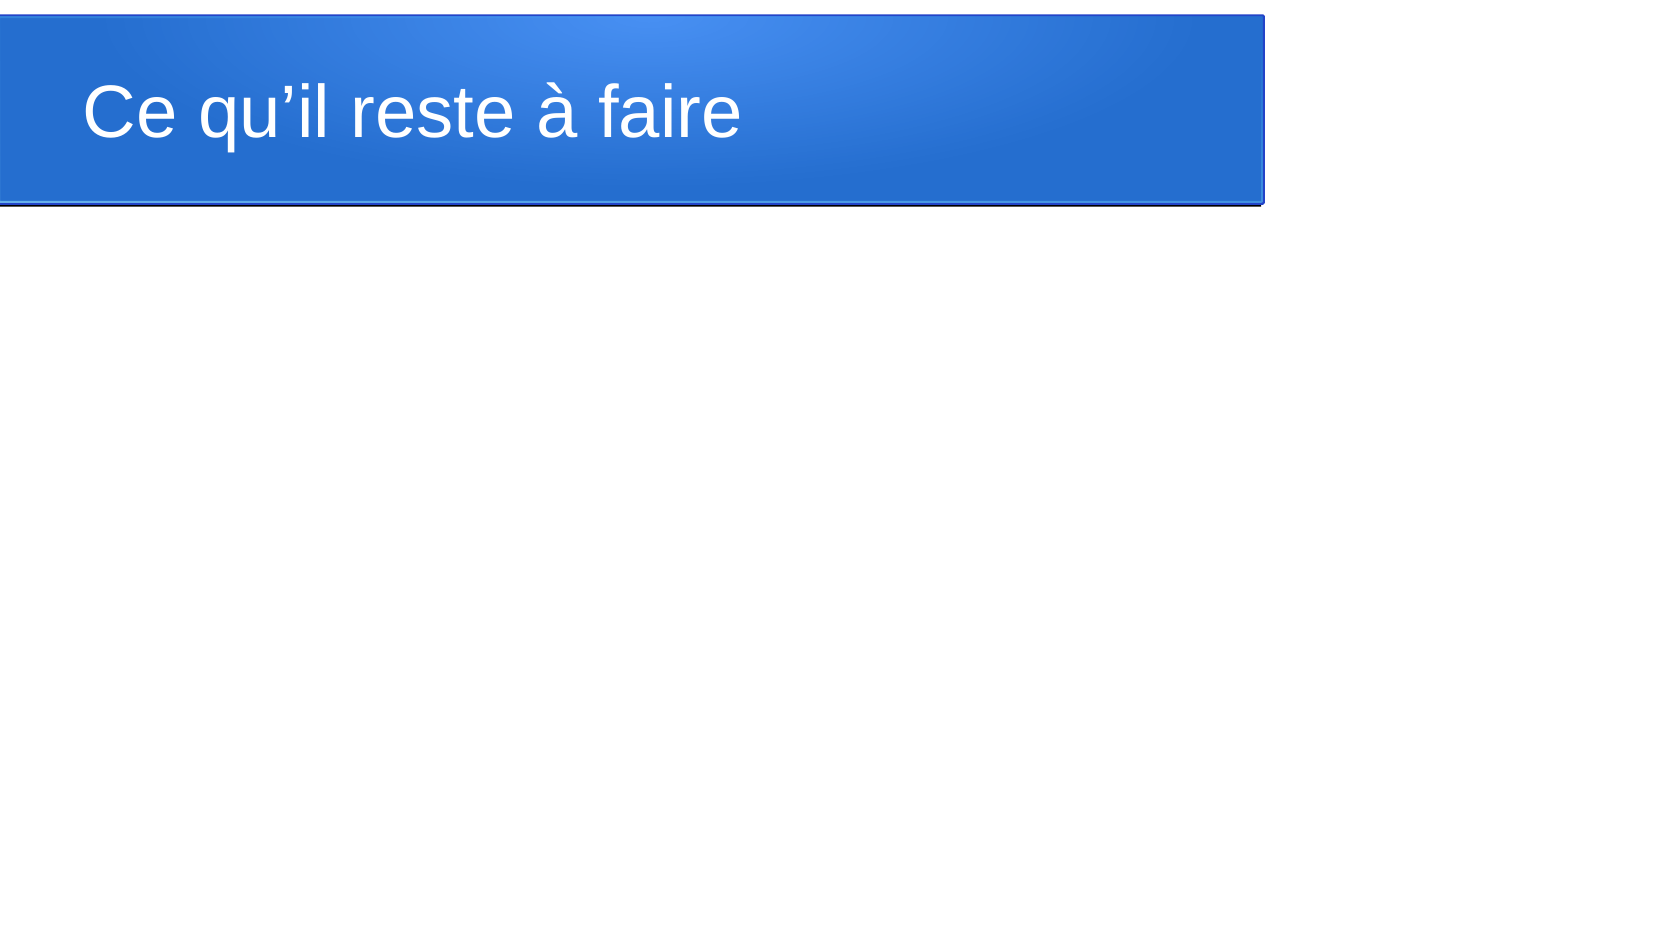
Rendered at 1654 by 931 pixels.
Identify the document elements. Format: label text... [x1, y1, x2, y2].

title Ce qu’il reste à faire [82, 35, 1235, 189]
